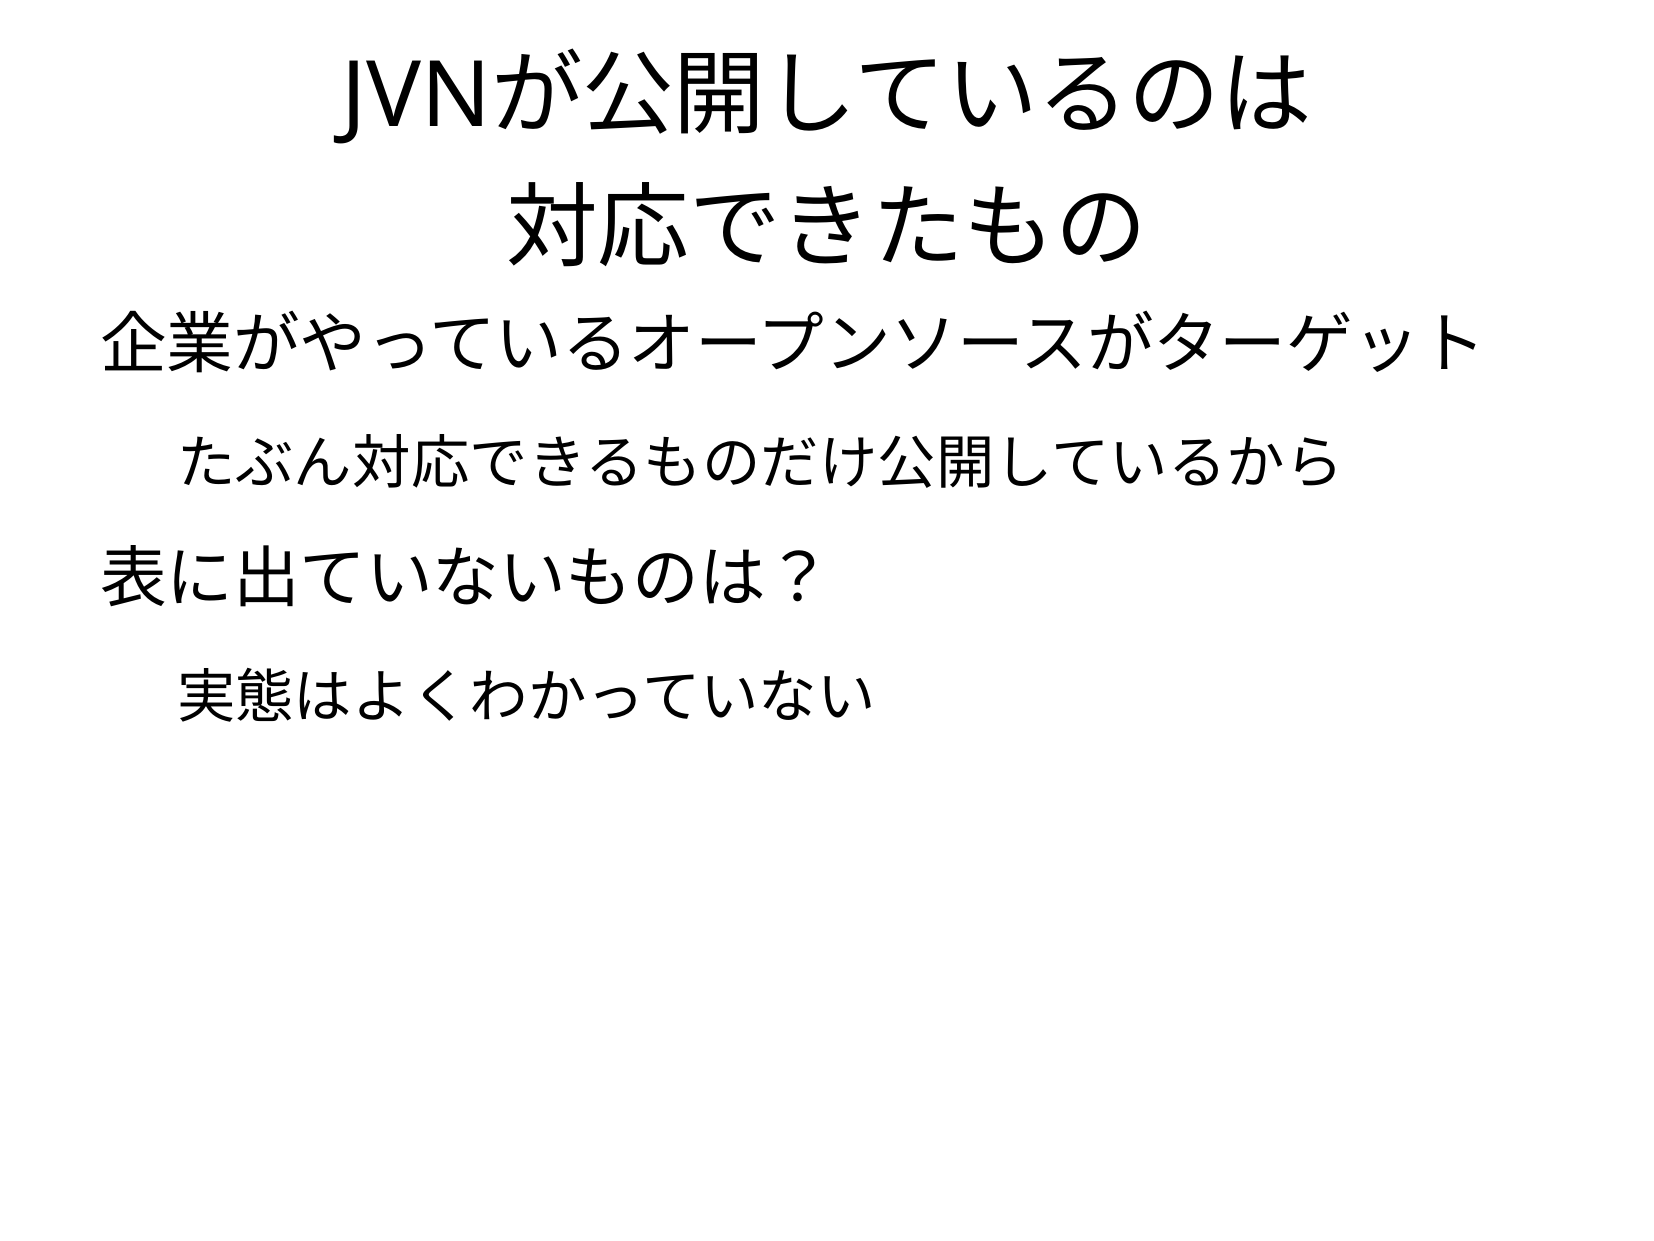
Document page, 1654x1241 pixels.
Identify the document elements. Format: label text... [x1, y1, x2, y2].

list 企業がやっているオープンソースがターゲット たぶん対応できるものだけ公開しているから 表に出ていないものは？ 実態はよくわかっていない [82, 290, 1571, 1094]
title JVNが公開しているのは 対応できたもの [82, 43, 1571, 263]
